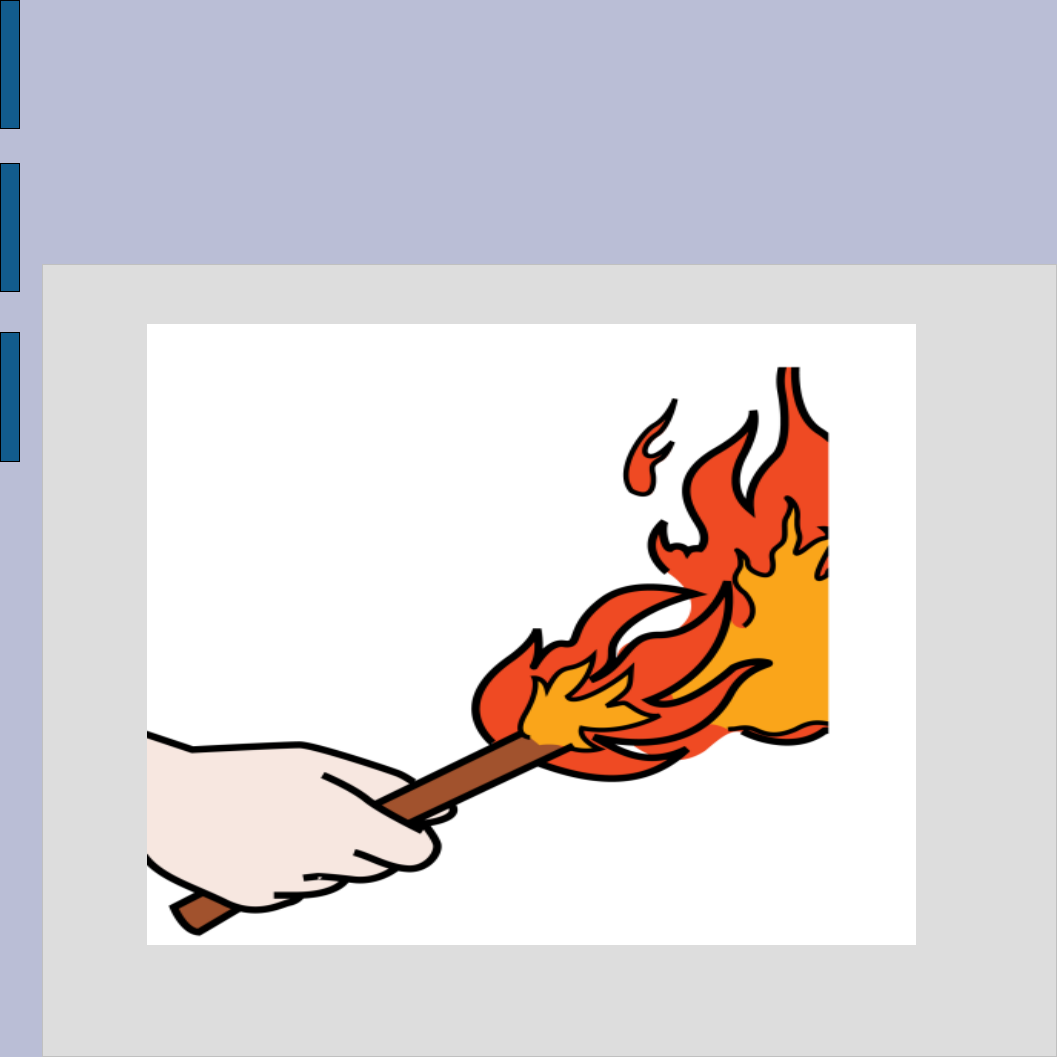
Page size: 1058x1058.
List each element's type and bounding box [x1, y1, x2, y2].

picture [147, 324, 916, 945]
